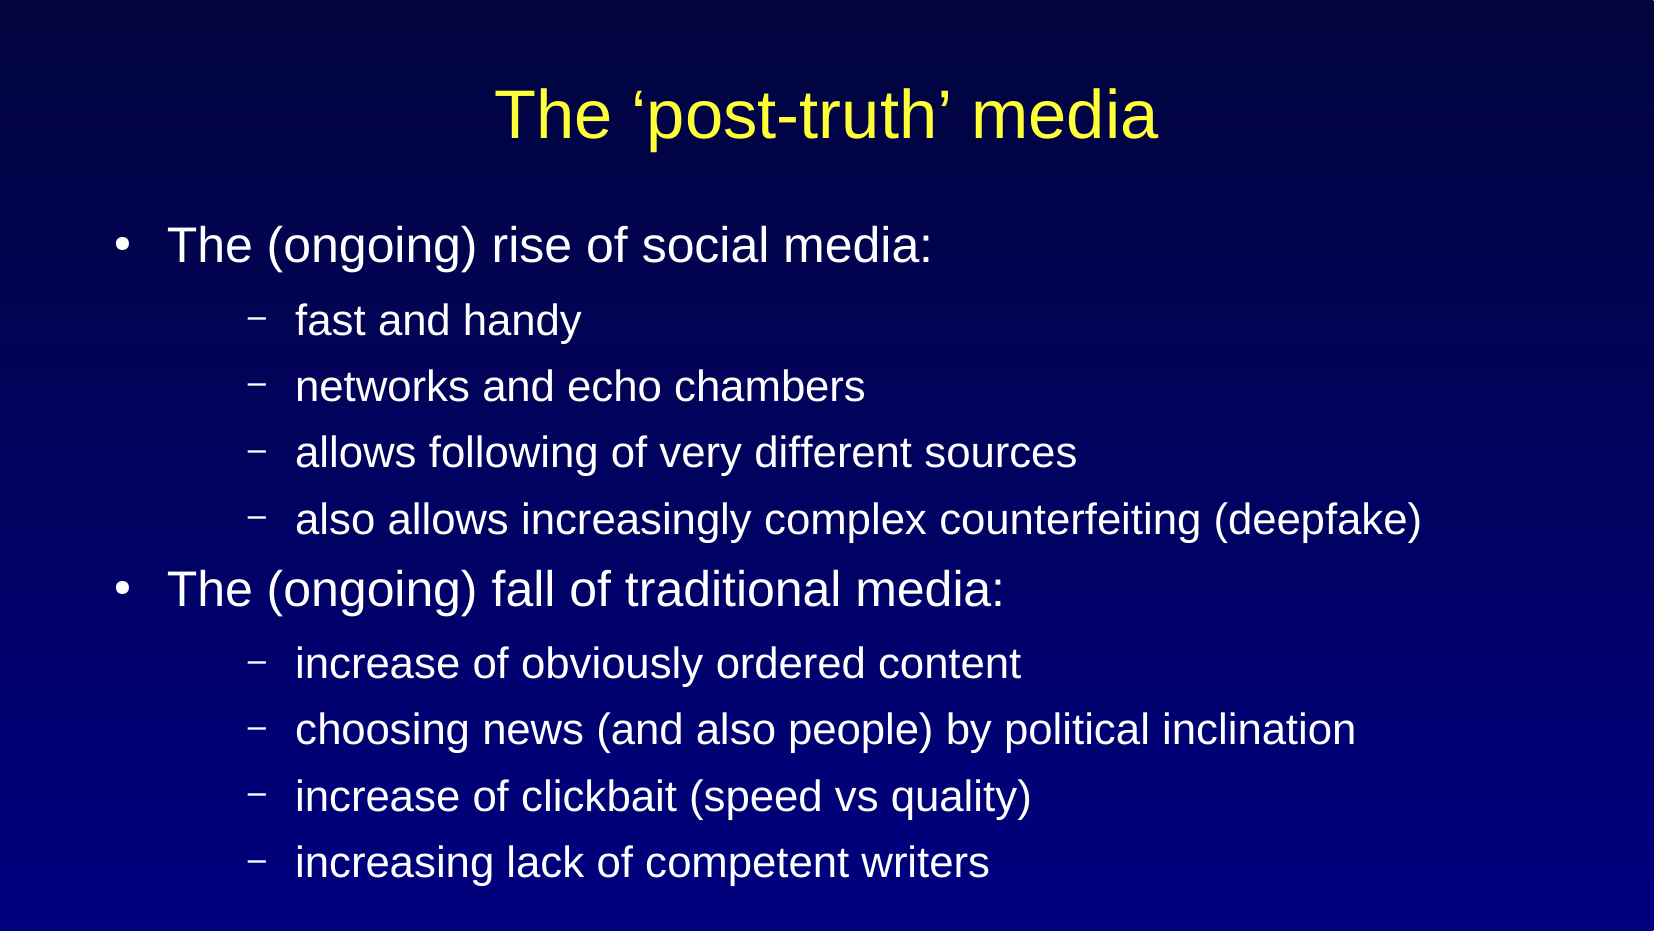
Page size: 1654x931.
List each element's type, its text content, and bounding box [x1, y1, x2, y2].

list The (ongoing) rise of social media: fast and handy networks and echo chambers allows following of very different sources also allows increasingly complex counterfeiting (deepfake) The (ongoing) fall of traditional media: increase of obviously ordered content choosing news (and also people) by political inclination increase of clickbait (speed vs quality) increasing lack of competent writers [82, 217, 1571, 888]
title The ‘post-truth’ media [82, 37, 1571, 193]
